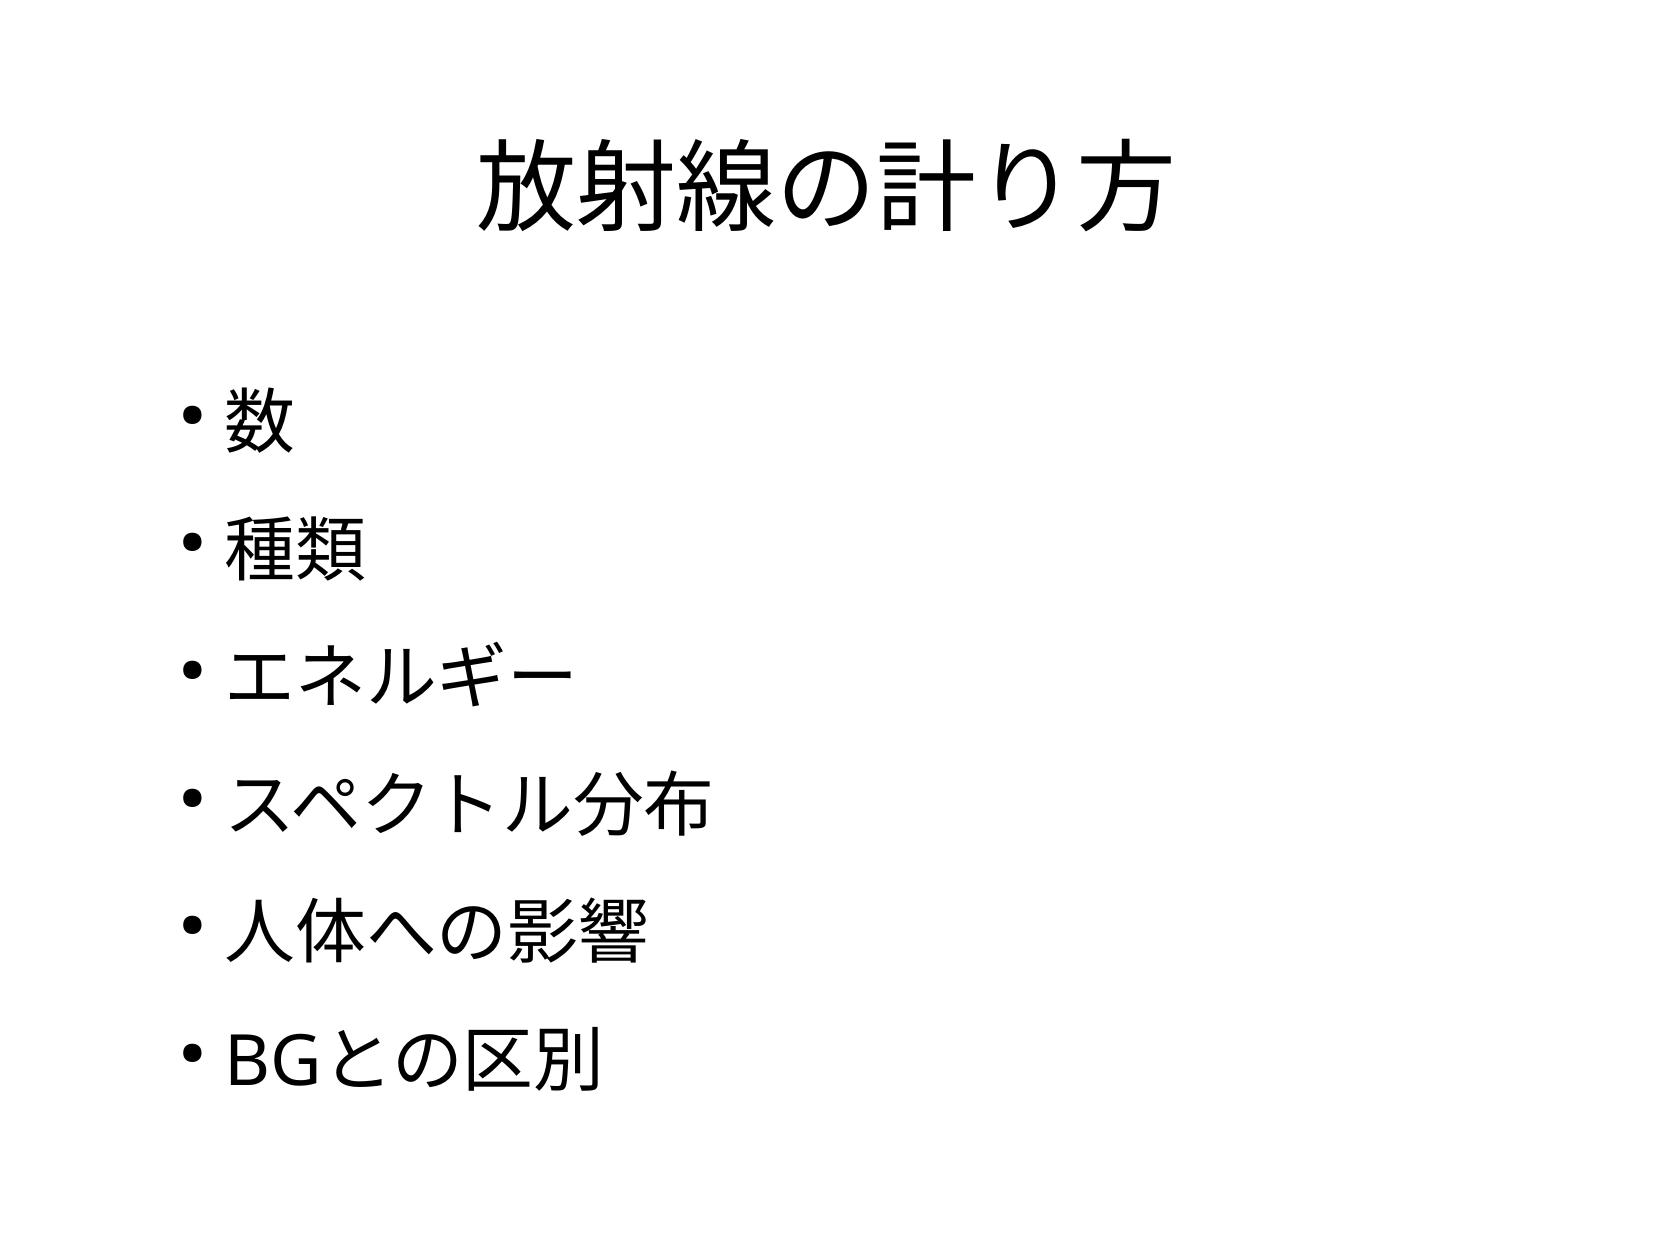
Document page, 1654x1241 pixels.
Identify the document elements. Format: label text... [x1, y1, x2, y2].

list 数 種類 エネルギー スペクトル分布 人体への影響 BGとの区別 [164, 365, 1571, 1109]
title 放射線の計り方 [82, 49, 1571, 310]
